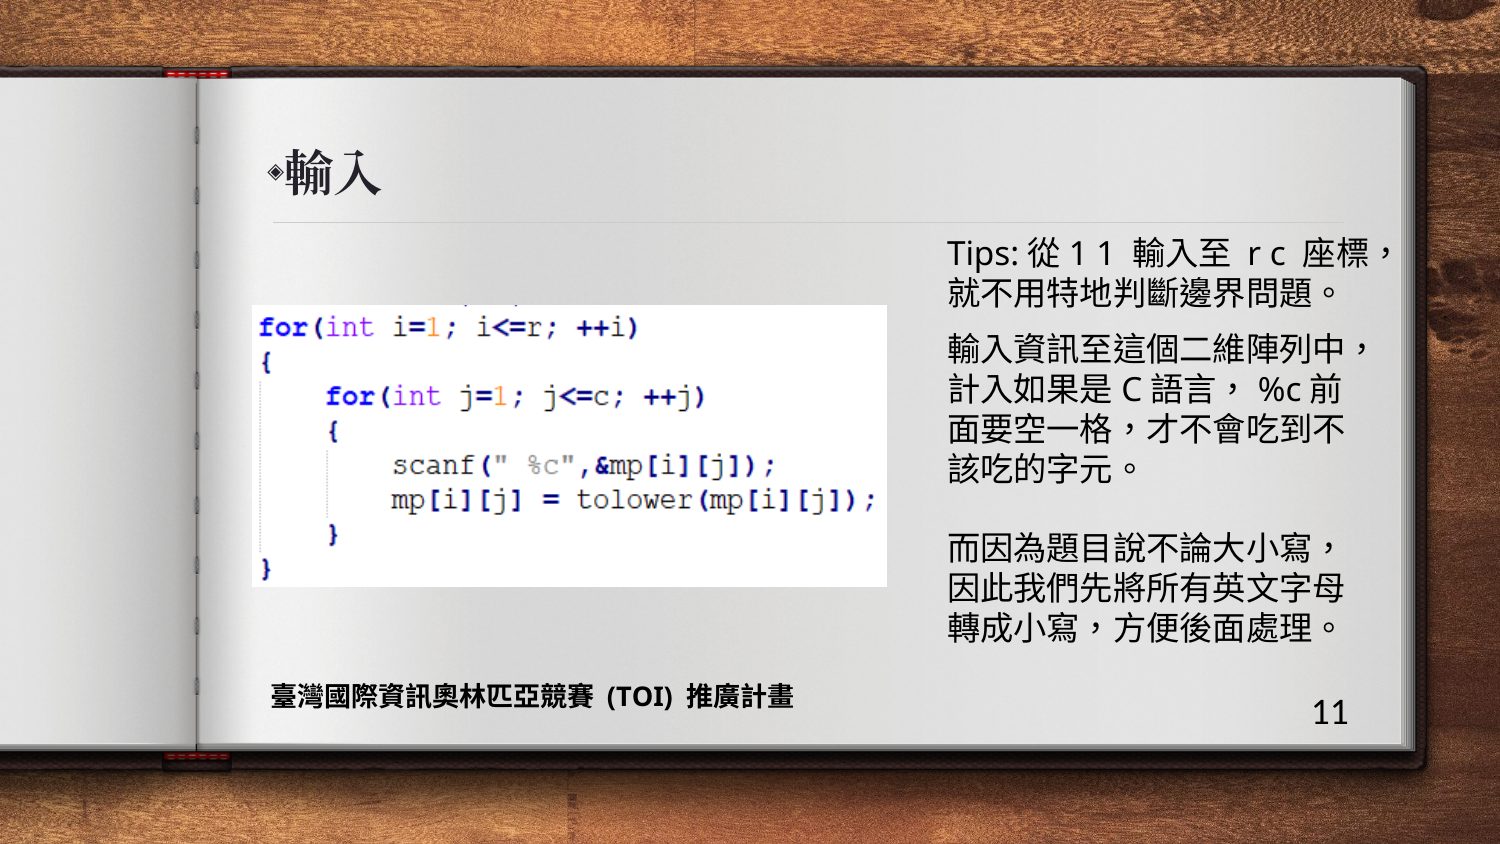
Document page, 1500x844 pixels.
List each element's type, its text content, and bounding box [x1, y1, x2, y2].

text_box 輸入資訊至這個二維陣列中，計入如果是C語言，%c前面要空一格，才不會吃到不該吃的字元。 而因為題目說不論大小寫，因此我們先將所有英文字母轉成小寫，方便後面處理。 [932, 320, 1386, 659]
text_box Tips:從1 1 輸入至 r c 座標，就不用特地判斷邊界問題。 [932, 224, 1386, 320]
list 輸入 [252, 126, 1194, 216]
text_box 10 [1295, 672, 1386, 737]
picture [252, 305, 887, 587]
